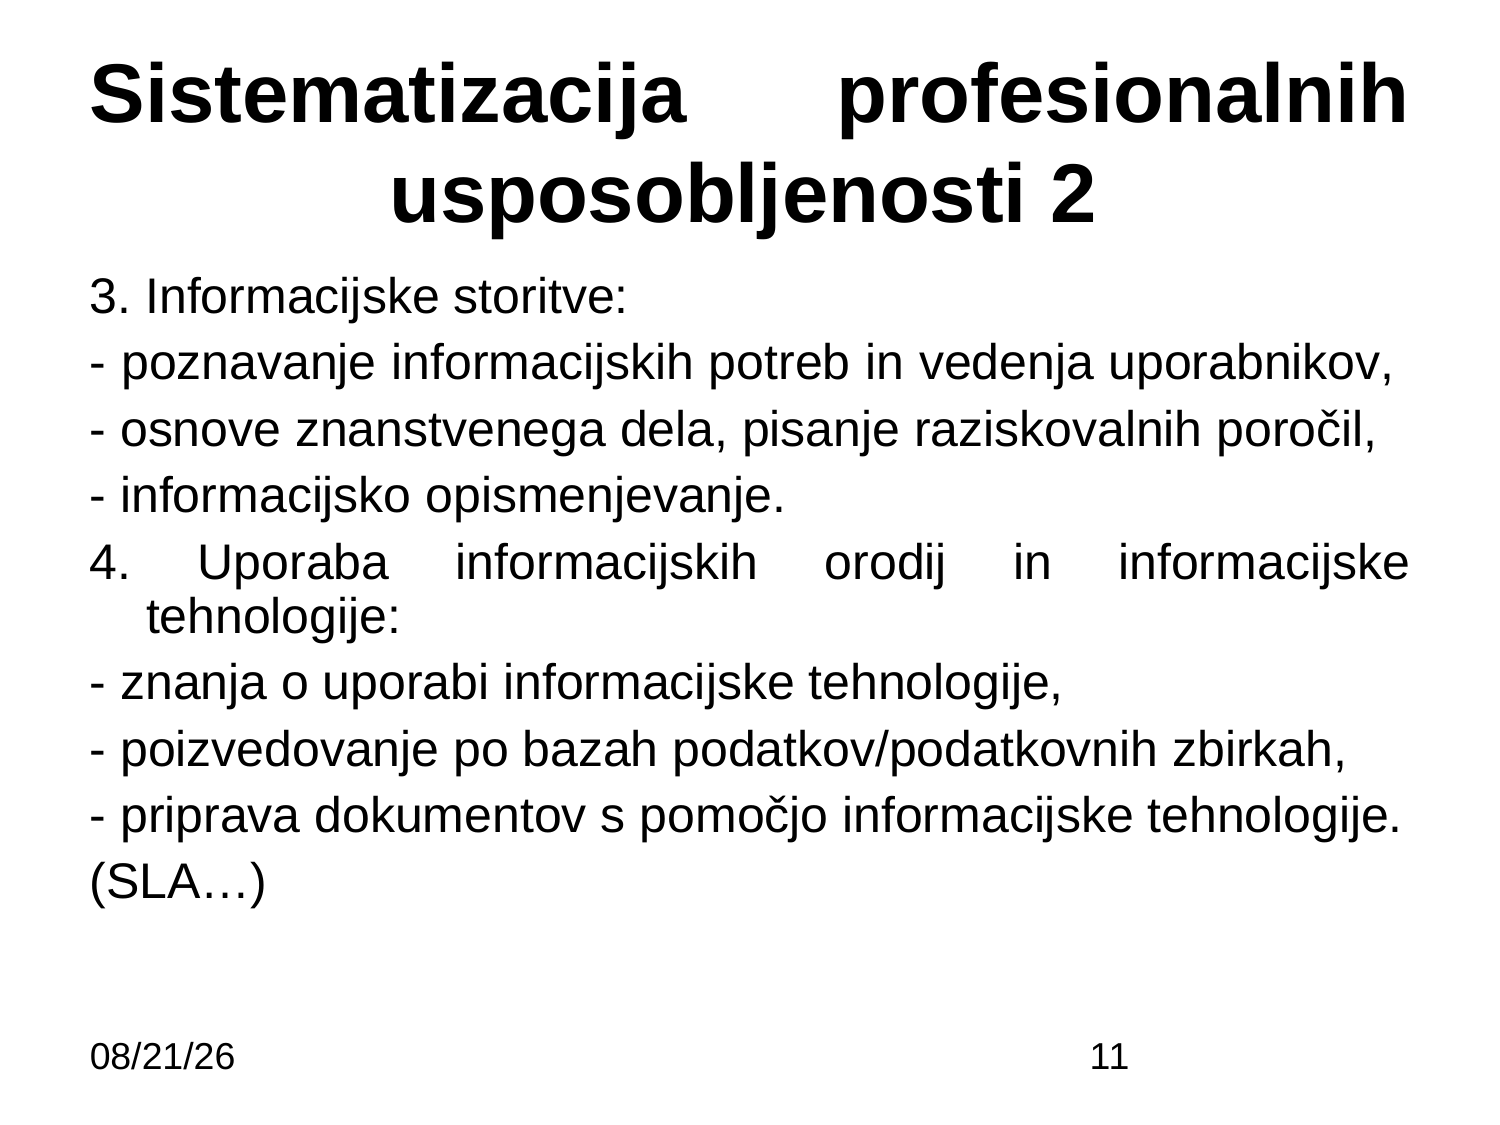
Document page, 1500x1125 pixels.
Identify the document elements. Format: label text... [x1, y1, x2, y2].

title Sistematizacija profesionalnih usposobljenosti 2 [75, 31, 1426, 247]
list 3. Informacijske storitve: - poznavanje informacijskih potreb in vedenja uporabnikov, - osnove znanstvenega dela, pisanje raziskovalnih poročil, - informacijsko opismenjevanje. 4. Uporaba informacijskih orodij in informacijske tehnologije: - znanja o uporabi informacijske tehnologije, - poizvedovanje po bazah podatkov/podatkovnih zbirkah, - priprava dokumentov s pomočjo informacijske tehnologije. (SLA…) [75, 262, 1426, 1006]
